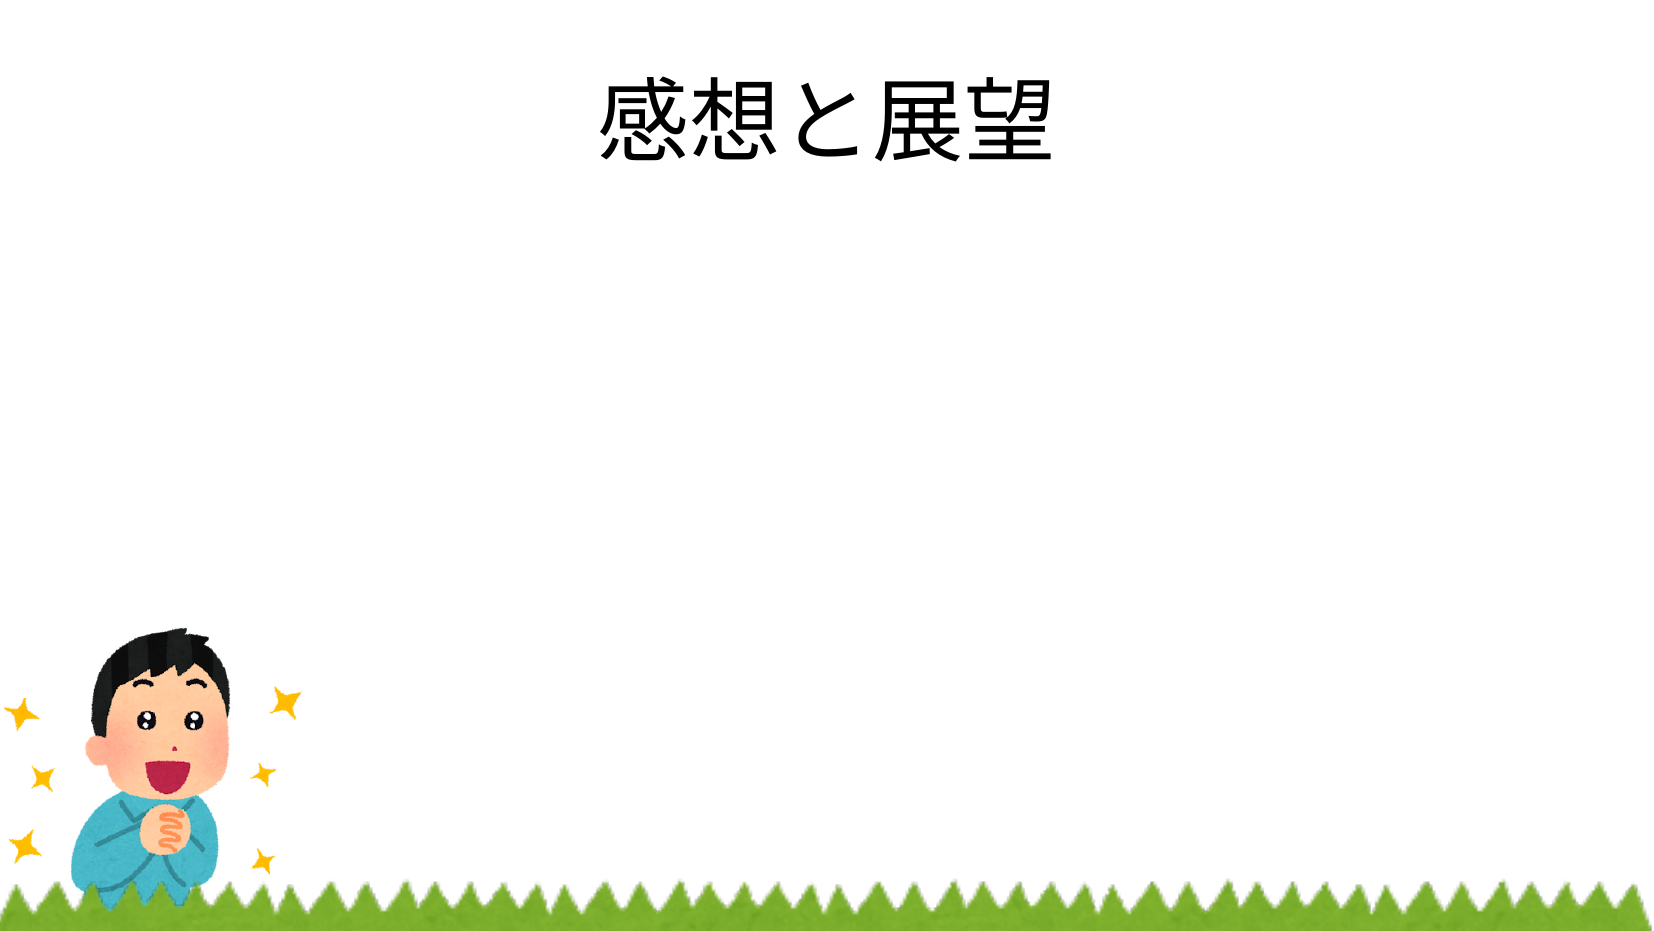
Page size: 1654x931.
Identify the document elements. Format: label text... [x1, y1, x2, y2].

picture [0, 610, 1654, 931]
title 感想と展望 [82, 37, 1571, 193]
